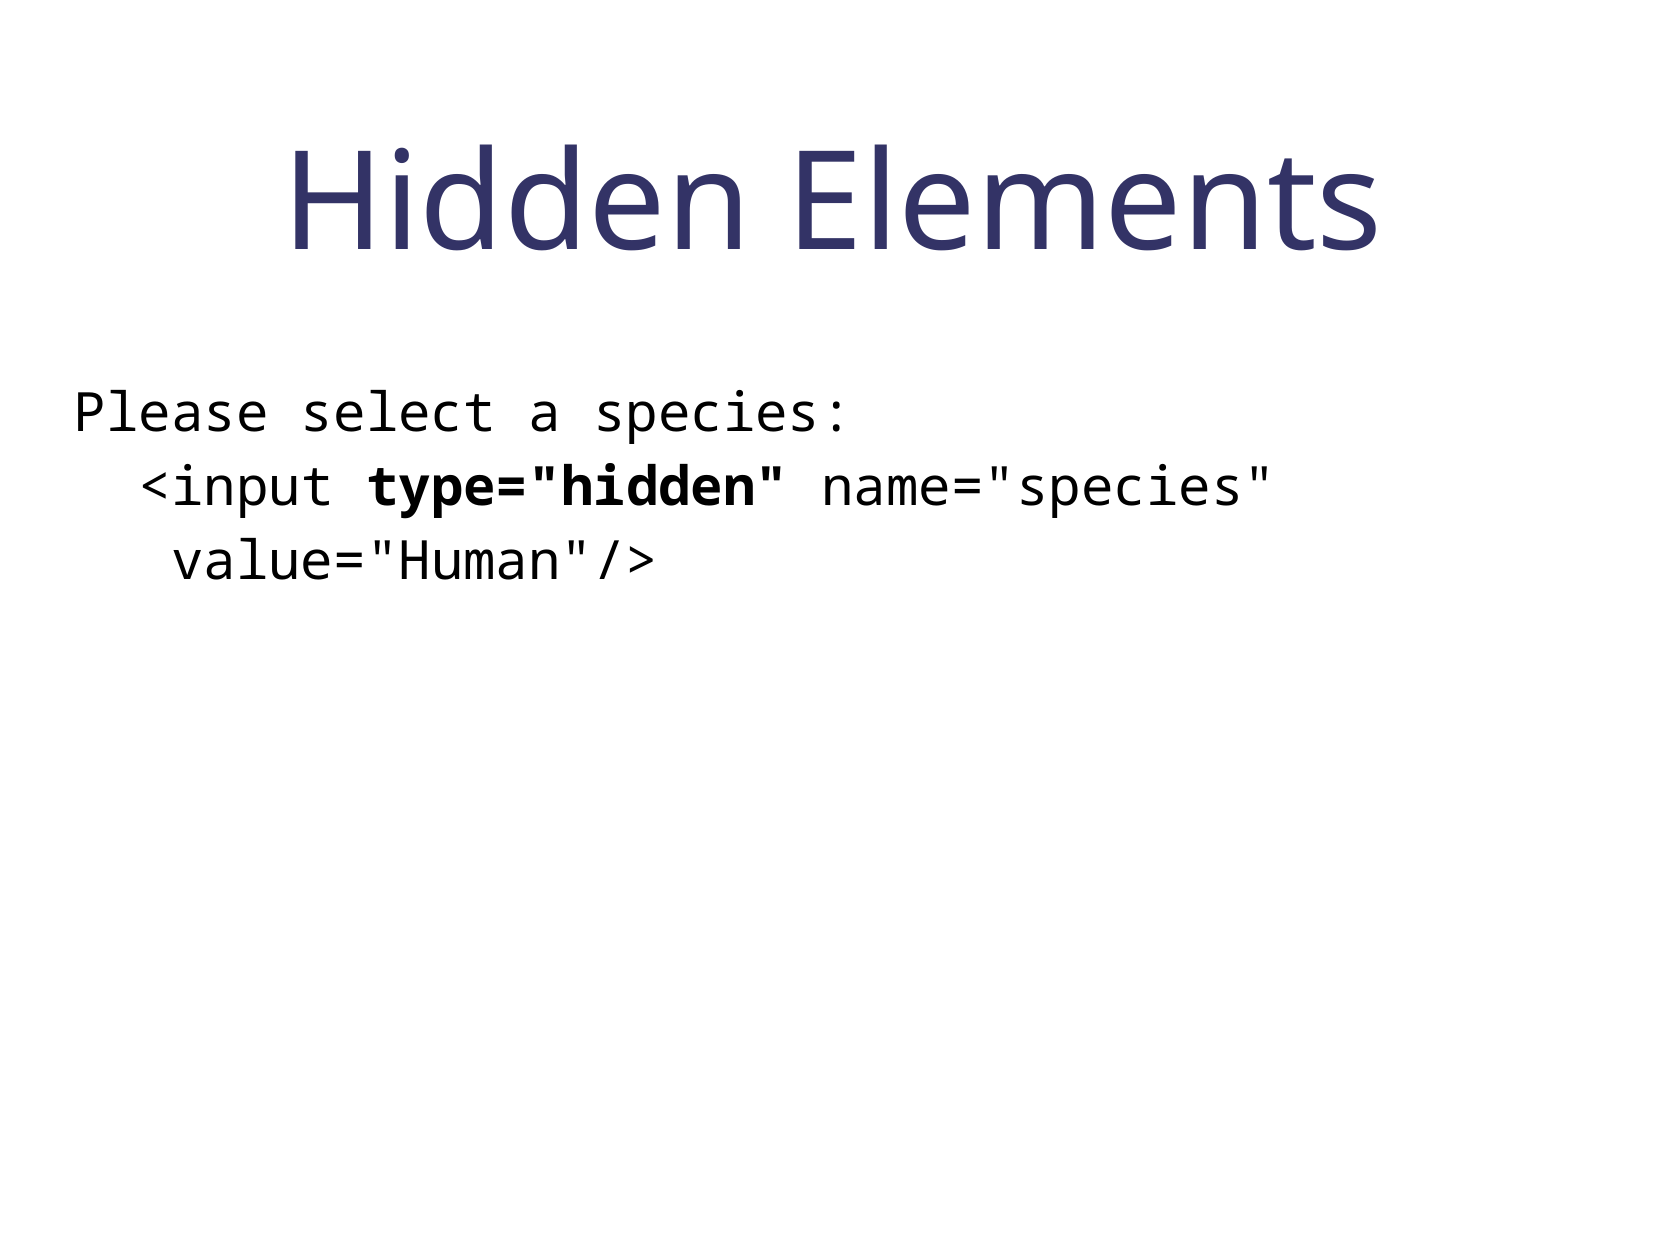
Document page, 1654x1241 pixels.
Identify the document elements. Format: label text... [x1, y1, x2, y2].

title Hidden Elements [88, 100, 1577, 293]
text_box Please select a species: <input type="hidden" name="species" value="Human"/> [59, 366, 1654, 623]
